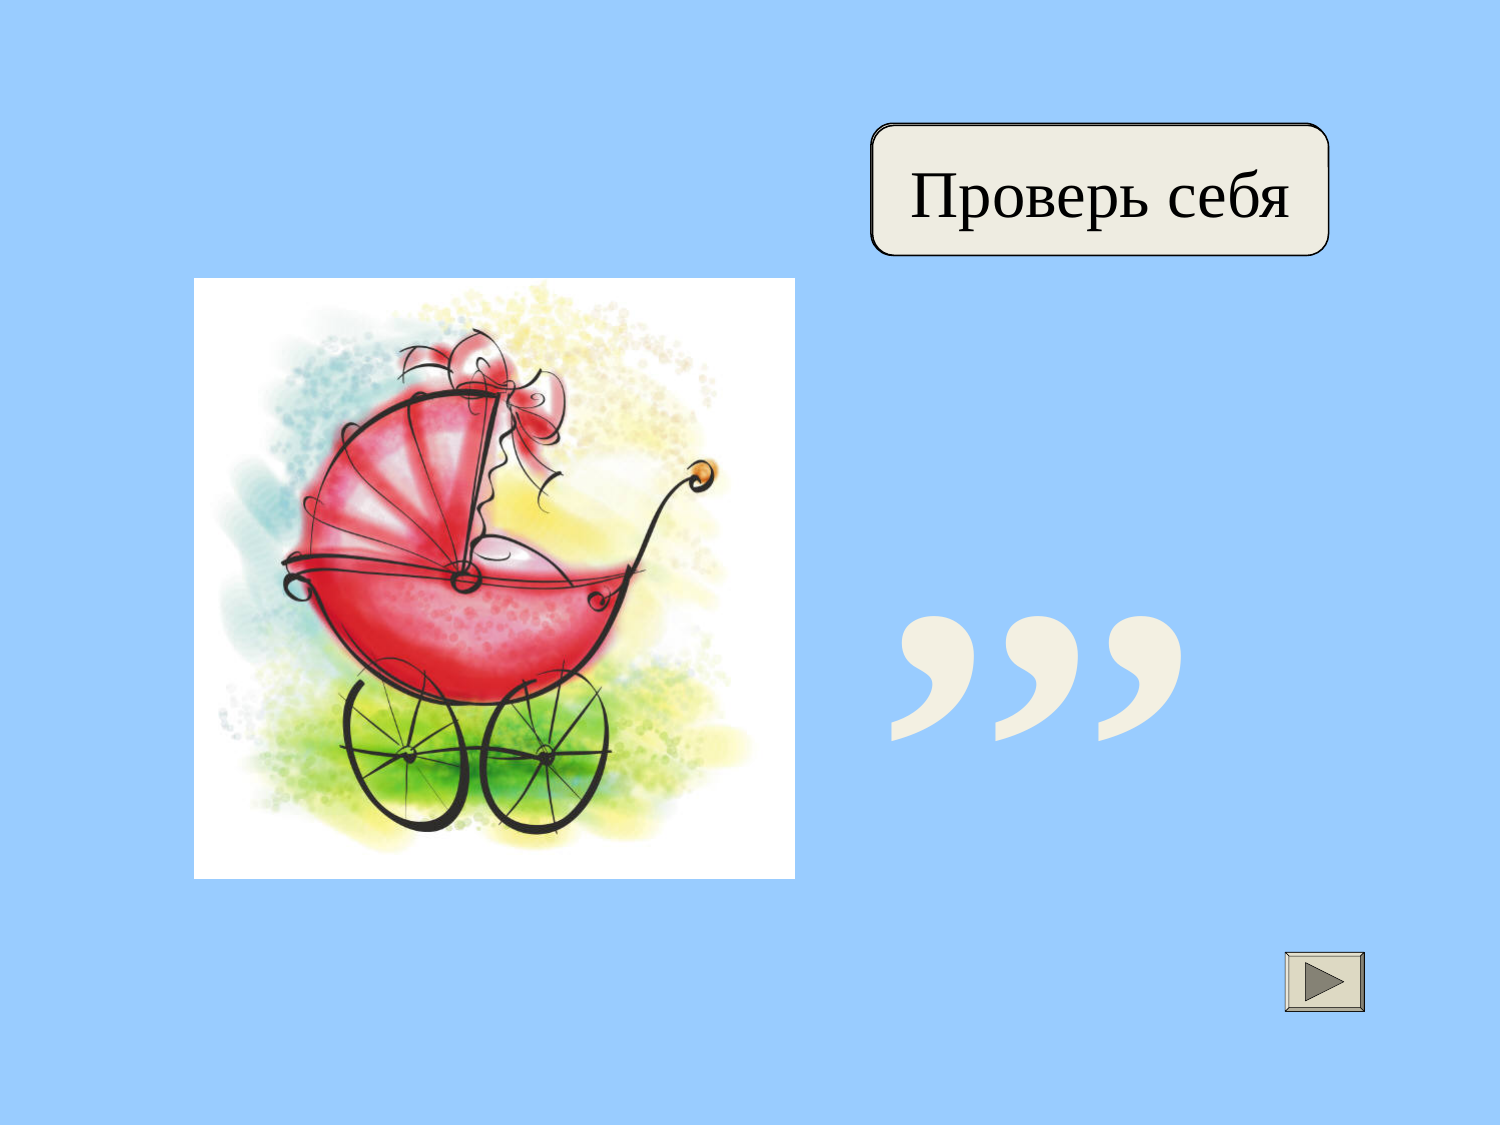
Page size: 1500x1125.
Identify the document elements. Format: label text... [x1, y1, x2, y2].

picture [194, 278, 795, 879]
text_box [1286, 952, 1365, 1012]
text_box [872, 126, 1329, 257]
text_box ,,, [754, 255, 1331, 768]
